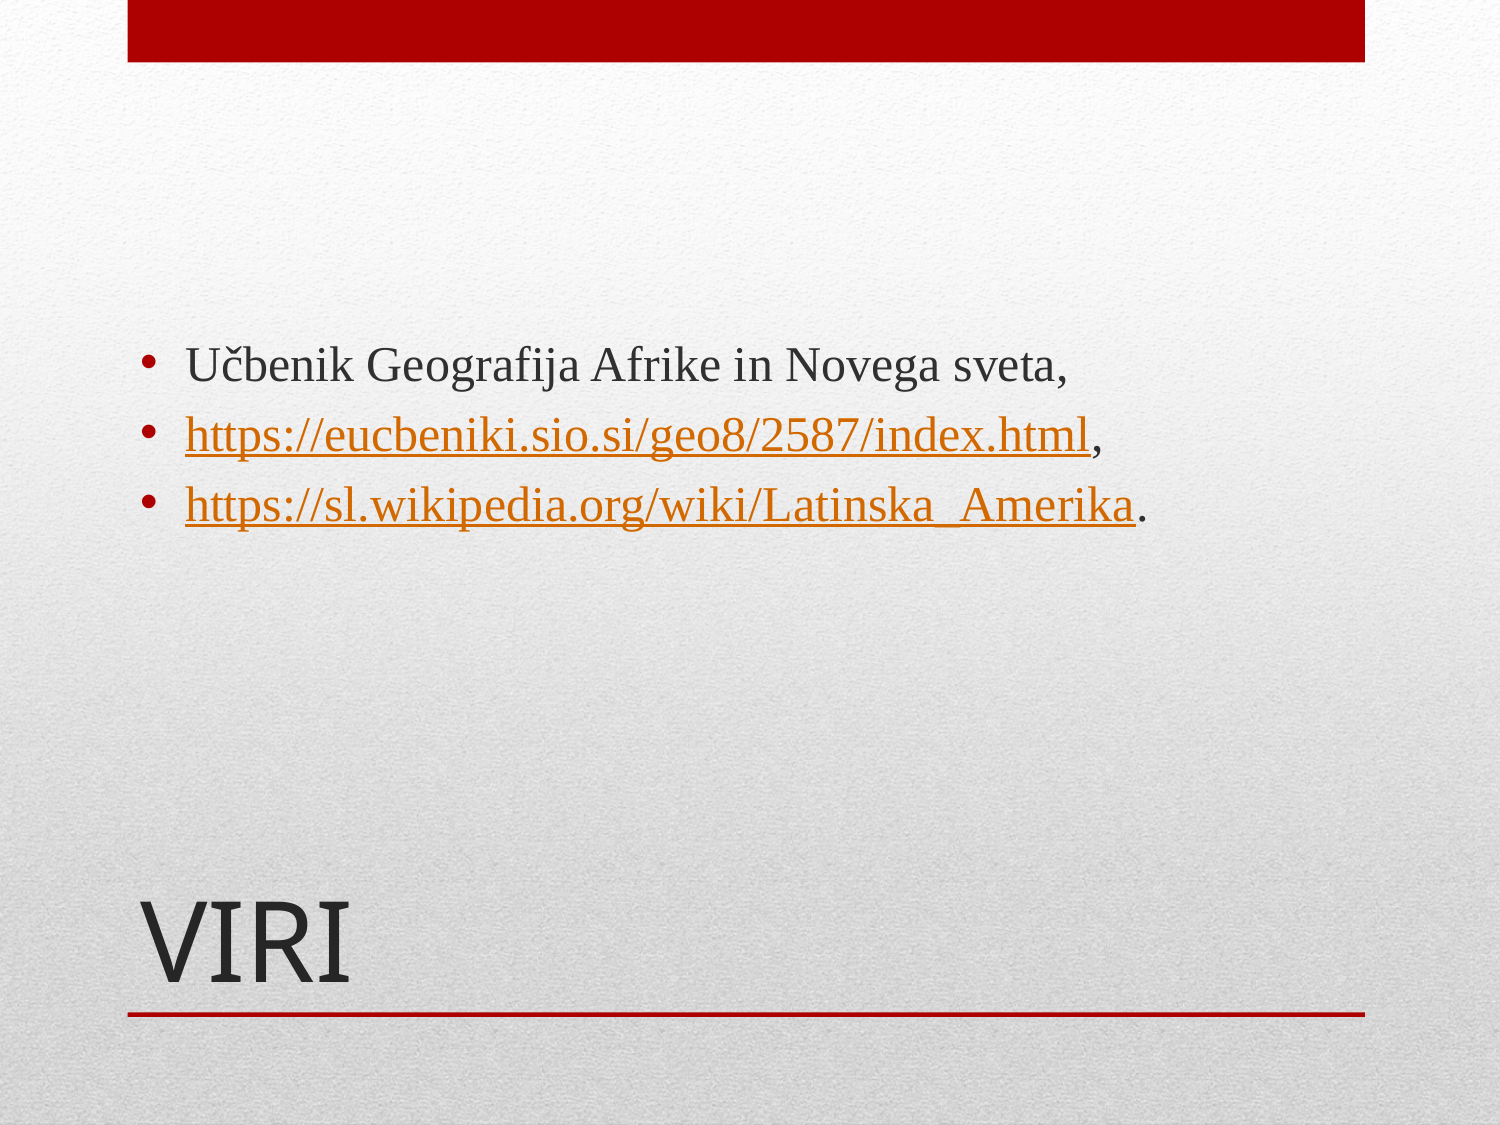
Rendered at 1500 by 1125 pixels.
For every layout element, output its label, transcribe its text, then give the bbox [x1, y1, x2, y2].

title VIRI [125, 750, 1238, 1013]
list Učbenik Geografija Afrike in Novega sveta, https://eucbeniki.sio.si/geo8/2587/index.html, https://sl.wikipedia.org/wiki/Latinska_Amerika. [125, 112, 1363, 750]
picture [0, 0, 1500, 1125]
